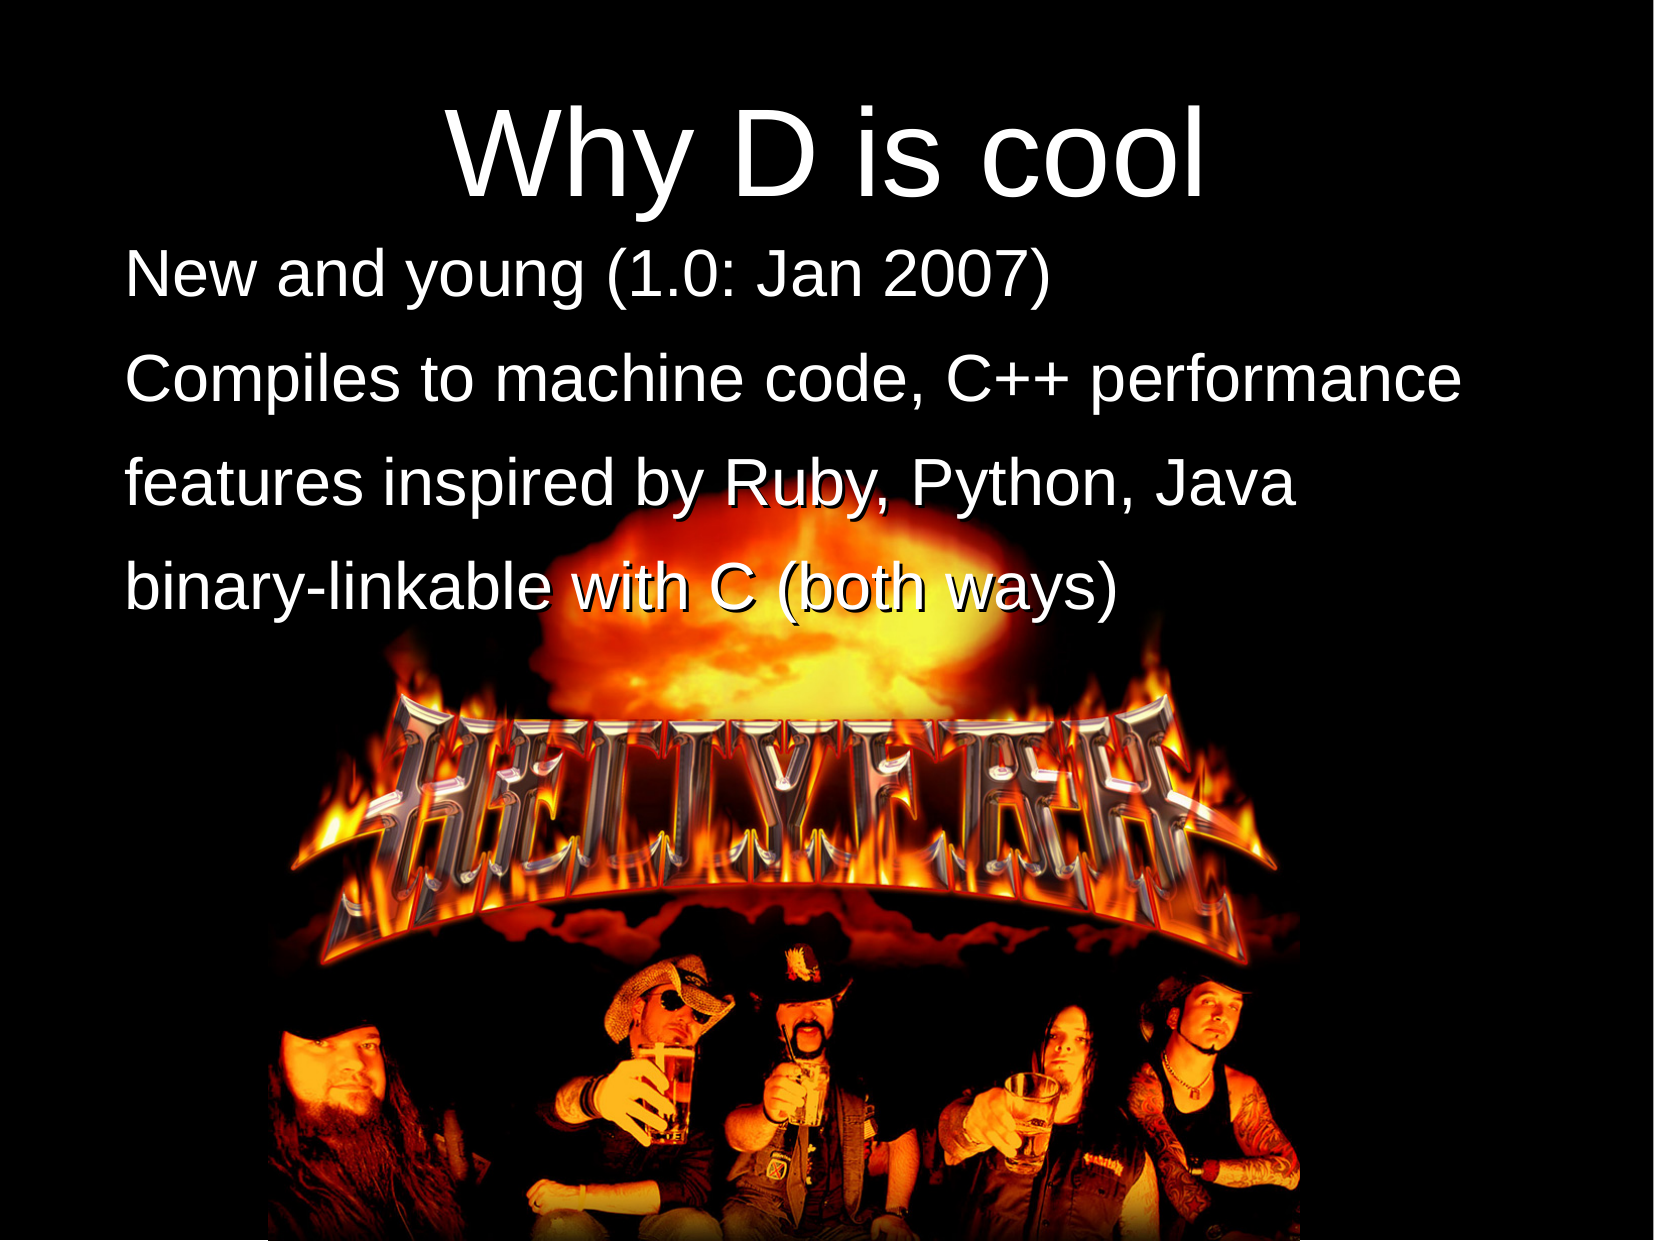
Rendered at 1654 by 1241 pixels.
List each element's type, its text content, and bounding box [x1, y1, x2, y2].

title Why D is cool [82, 49, 1571, 257]
picture [268, 650, 1300, 1241]
list New and young (1.0: Jan 2007) Compiles to machine code, C++ performance features inspired by Ruby, Python, Java binary-linkable with C (both ways) [106, 236, 1595, 650]
